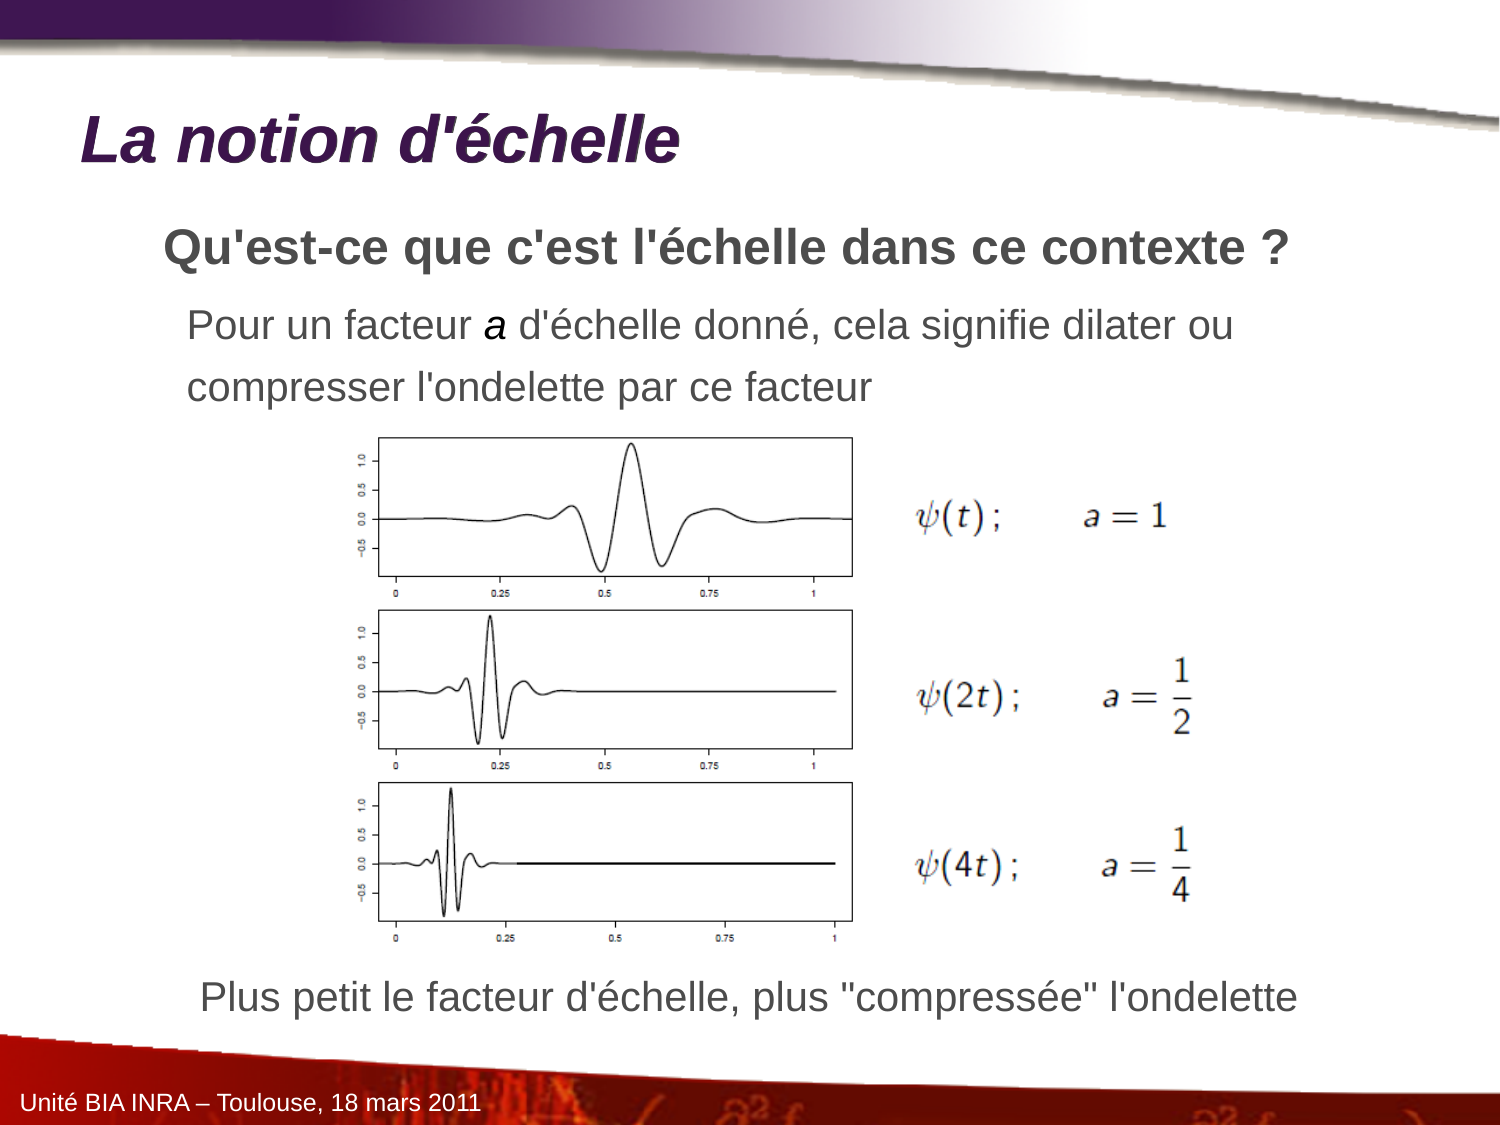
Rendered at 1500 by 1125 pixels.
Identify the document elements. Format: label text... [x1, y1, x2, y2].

picture [909, 491, 1171, 543]
picture [909, 646, 1199, 742]
title La notion d'échelle [80, 102, 987, 177]
picture [0, 0, 1500, 154]
list Plus petit le facteur d'échelle, plus "compressée" l'ondelette [199, 973, 1318, 1021]
picture [0, 1022, 1500, 1125]
picture [356, 428, 874, 944]
picture [909, 815, 1198, 910]
list Qu'est-ce que c'est l'échelle dans ce contexte ? Pour un facteur a d'échelle donné, cela signifie dilater ou compresser l'ondelette par ce facteur [163, 219, 1308, 427]
